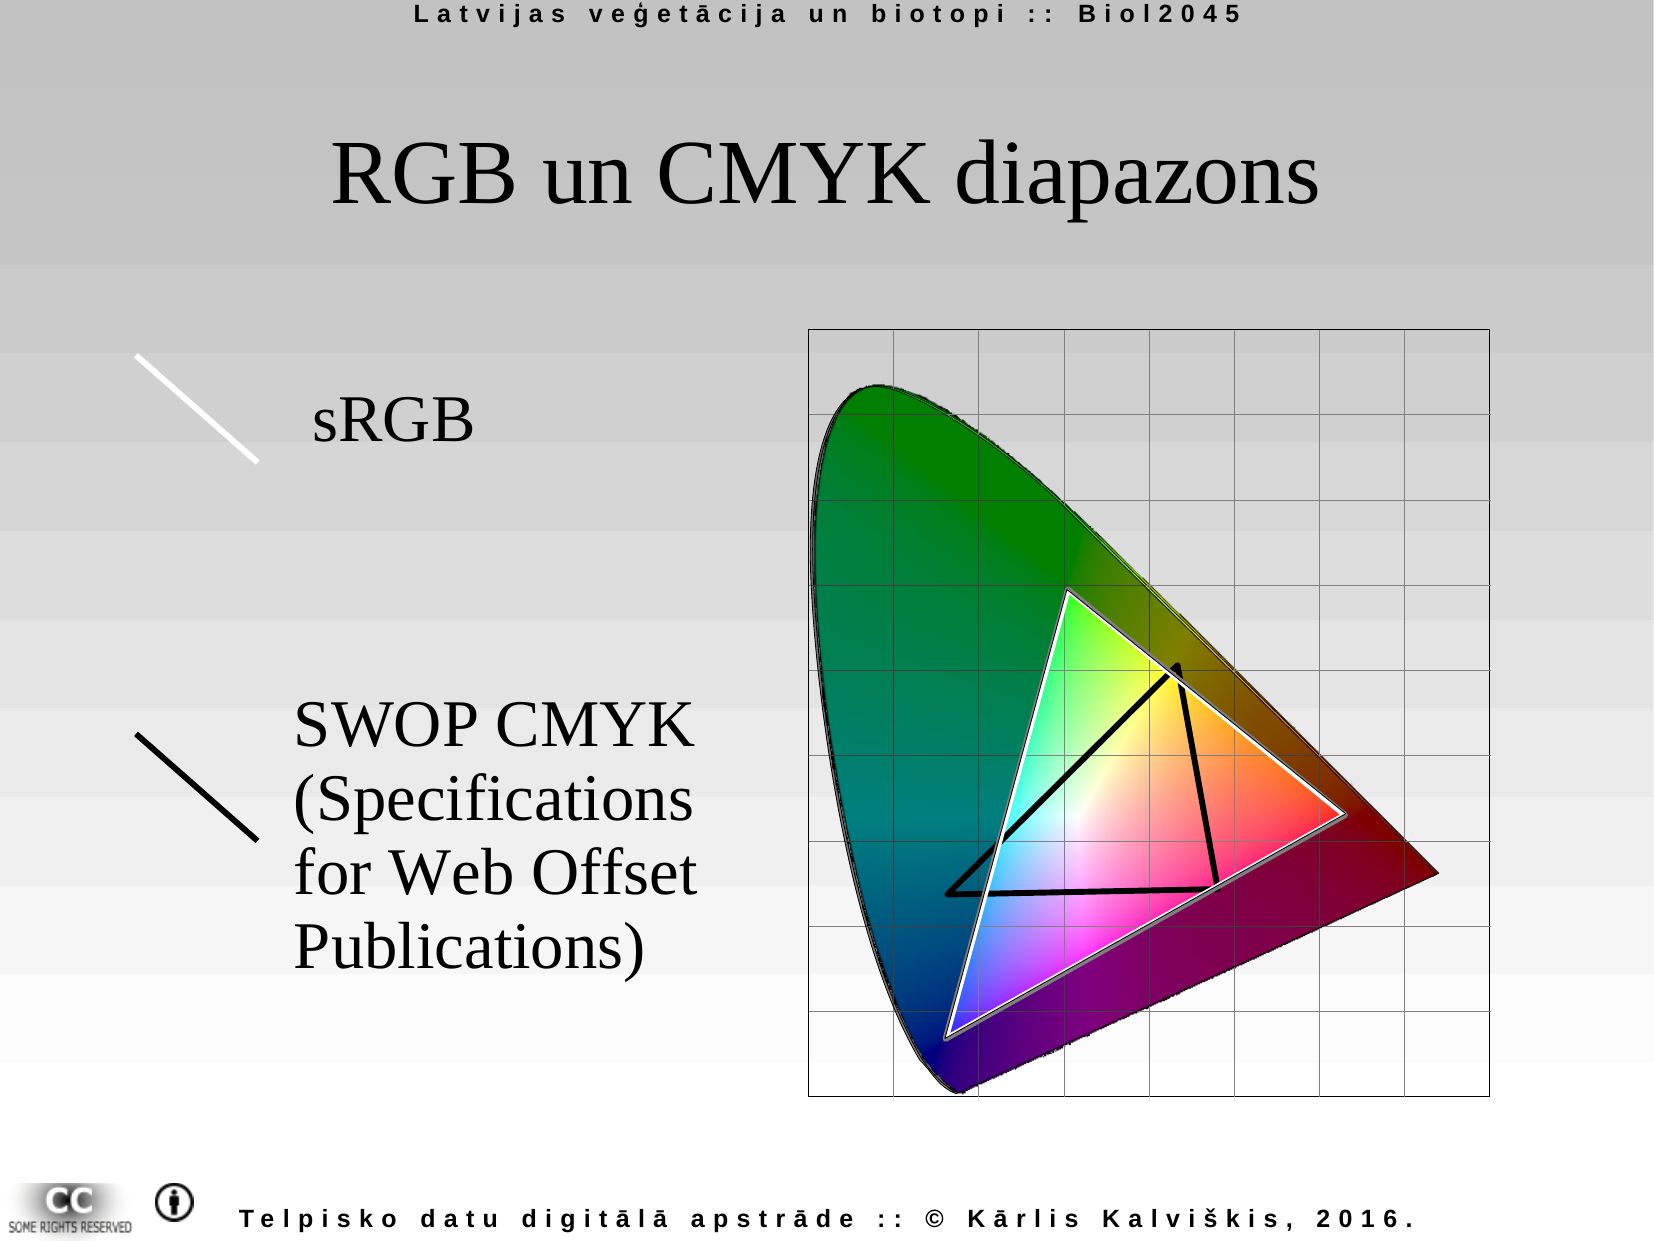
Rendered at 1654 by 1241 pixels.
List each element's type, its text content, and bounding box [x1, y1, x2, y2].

text_box sRGB [312, 381, 715, 456]
picture [0, 0, 1654, 1241]
text_box [810, 386, 1437, 1094]
title RGB un CMYK diapazons [29, 49, 1625, 296]
text_box SWOP CMYK (Specifications for Web Offset Publications) [293, 687, 784, 1012]
